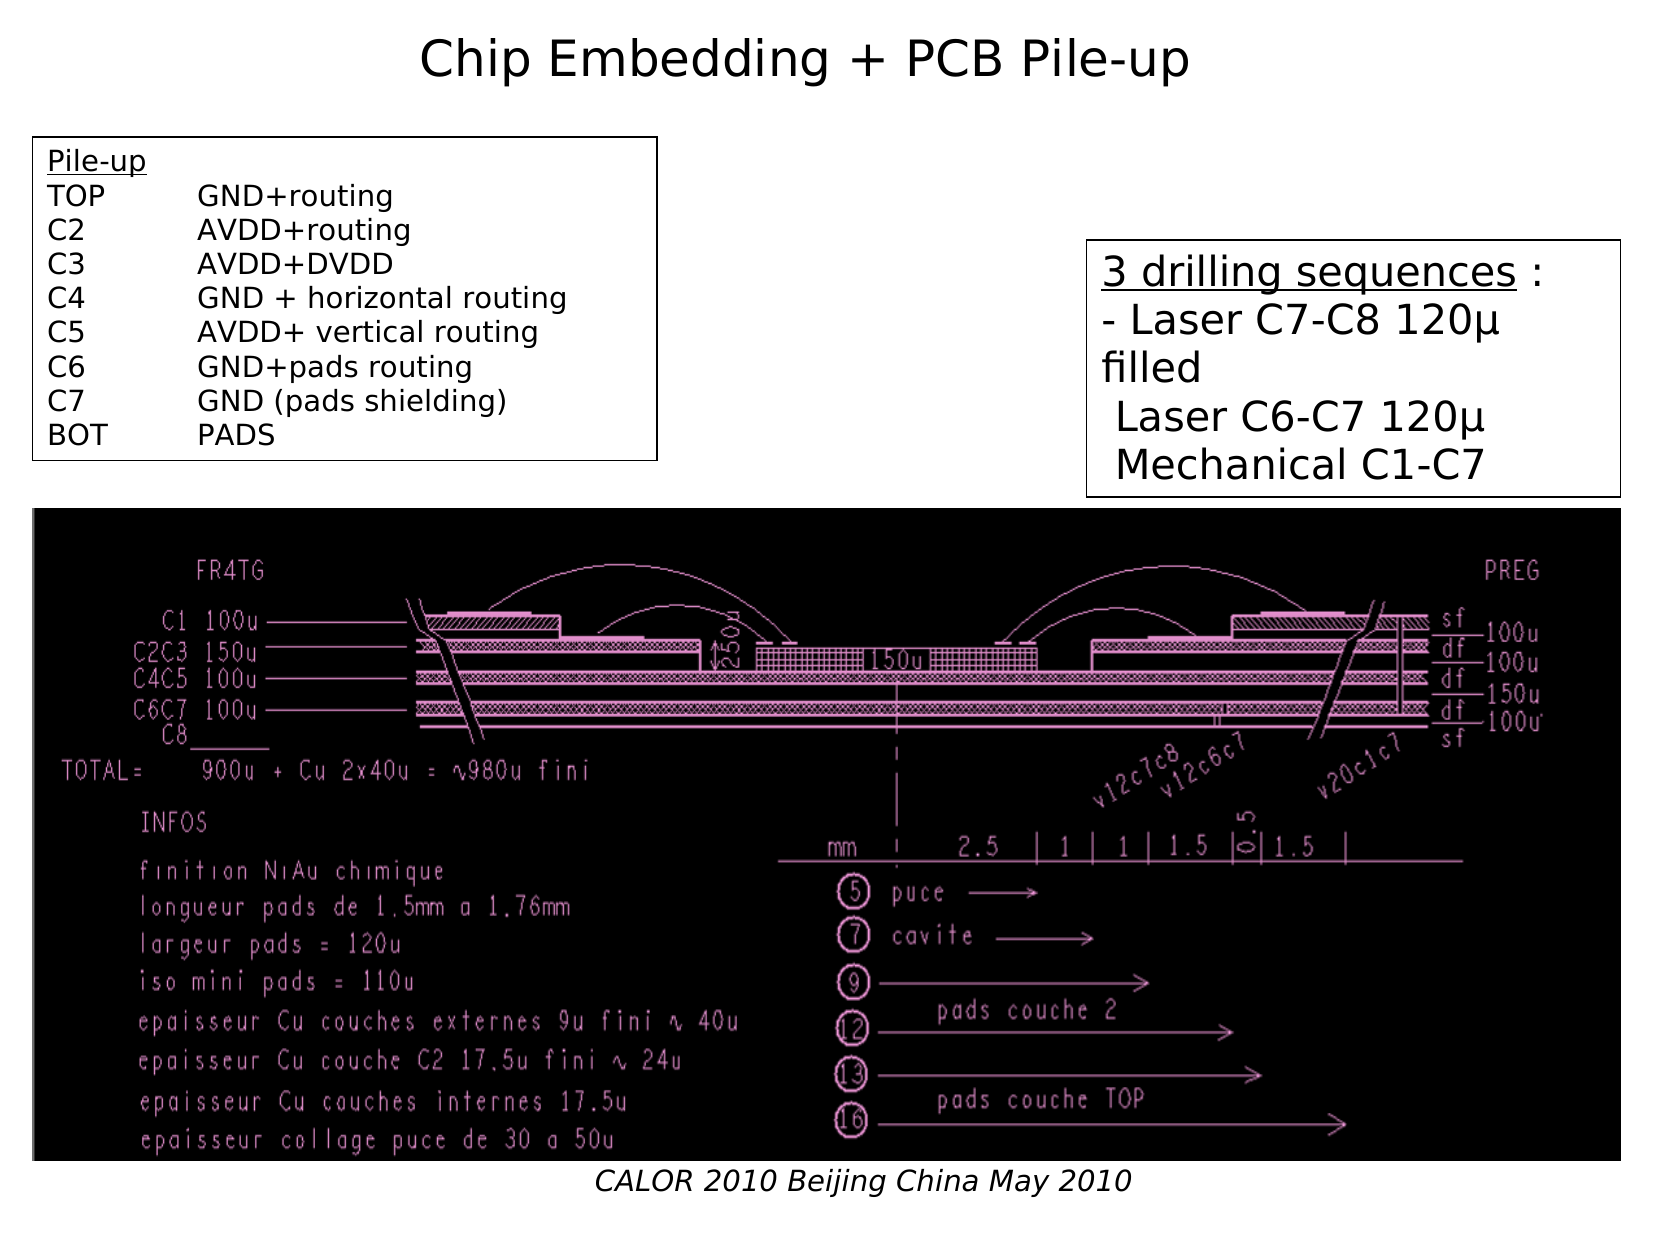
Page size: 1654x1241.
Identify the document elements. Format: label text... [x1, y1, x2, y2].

picture [32, 508, 1621, 1161]
title Chip Embedding + PCB Pile-up [171, 21, 1441, 97]
text_box Pile-up TOP GND+routing C2 AVDD+routing C3 AVDD+DVDD C4 GND + horizontal routing C5 AVDD+ vertical routing C6 GND+pads routing C7 GND (pads shielding) BOT PADS [32, 136, 658, 461]
text_box 3 drilling sequences : - Laser C7-C8 120µ filled Laser C6-C7 120µ Mechanical C1-C7 [1086, 240, 1621, 497]
